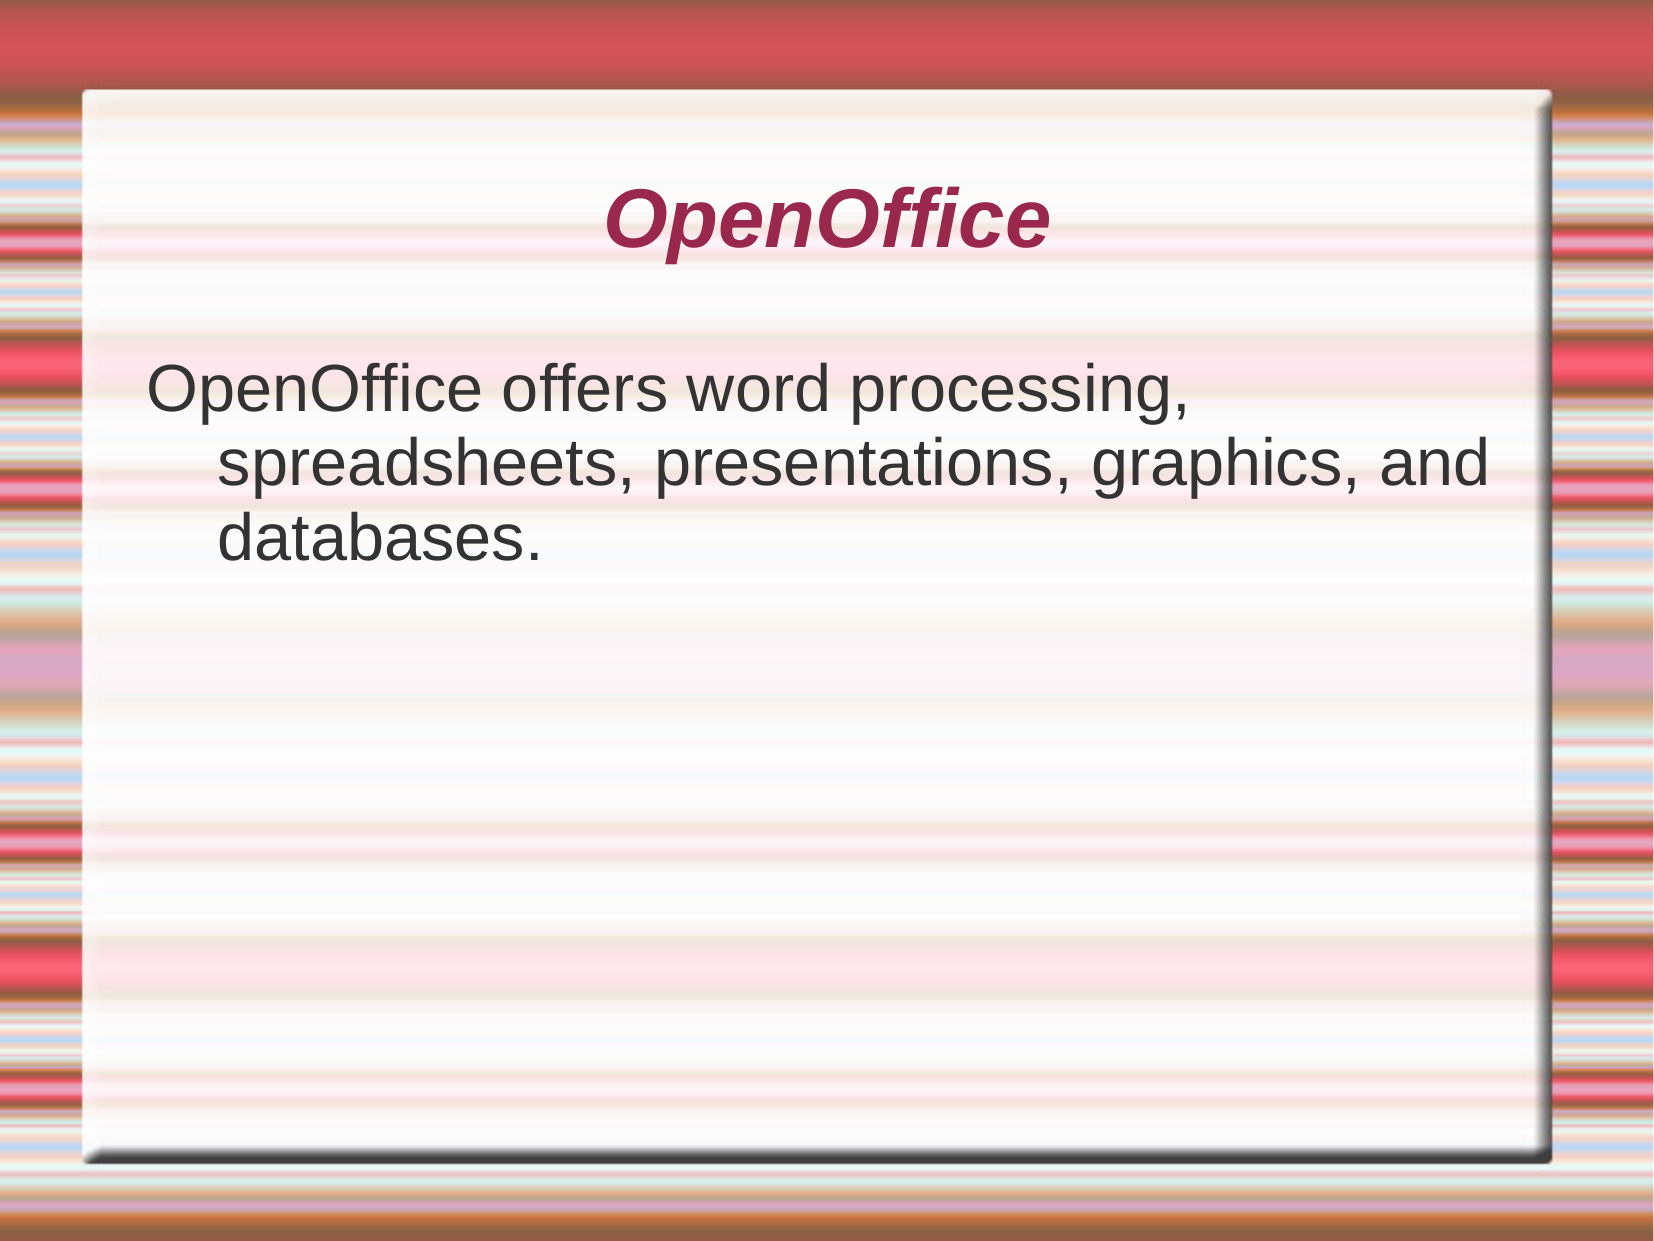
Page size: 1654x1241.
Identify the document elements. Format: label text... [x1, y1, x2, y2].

picture [0, 0, 1654, 1241]
title OpenOffice [121, 114, 1534, 322]
list OpenOffice offers word processing, spreadsheets, presentations, graphics, and databases. [134, 350, 1516, 1133]
